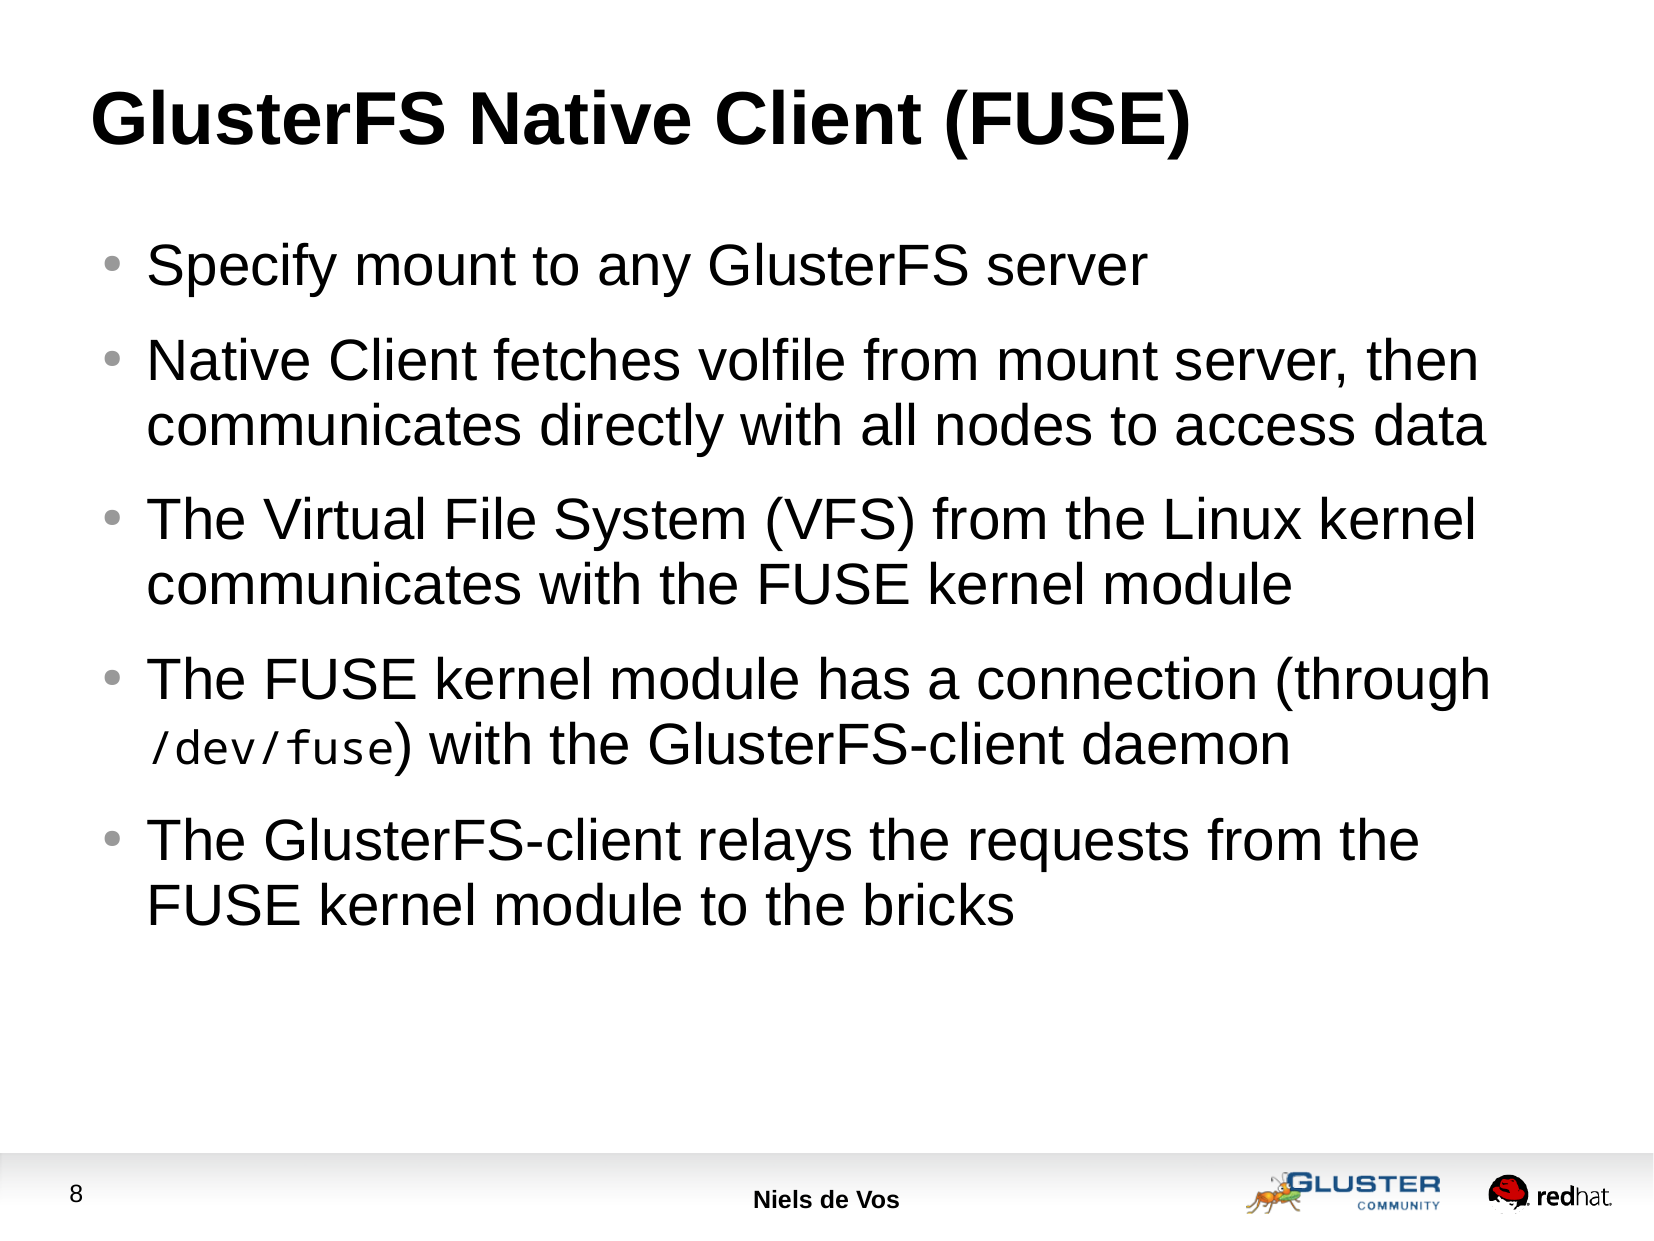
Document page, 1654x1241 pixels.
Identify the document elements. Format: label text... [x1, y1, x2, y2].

title GlusterFS Native Client (FUSE) [90, 15, 1579, 223]
picture [0, 1153, 1654, 1238]
list Specify mount to any GlusterFS server Native Client fetches volfile from mount server, then communicates directly with all nodes to access data The Virtual File System (VFS) from the Linux kernel communicates with the FUSE kernel module The FUSE kernel module has a connection (through /dev/fuse) with the GlusterFS-client daemon The GlusterFS-client relays the requests from the FUSE kernel module to the bricks [86, 232, 1576, 1111]
